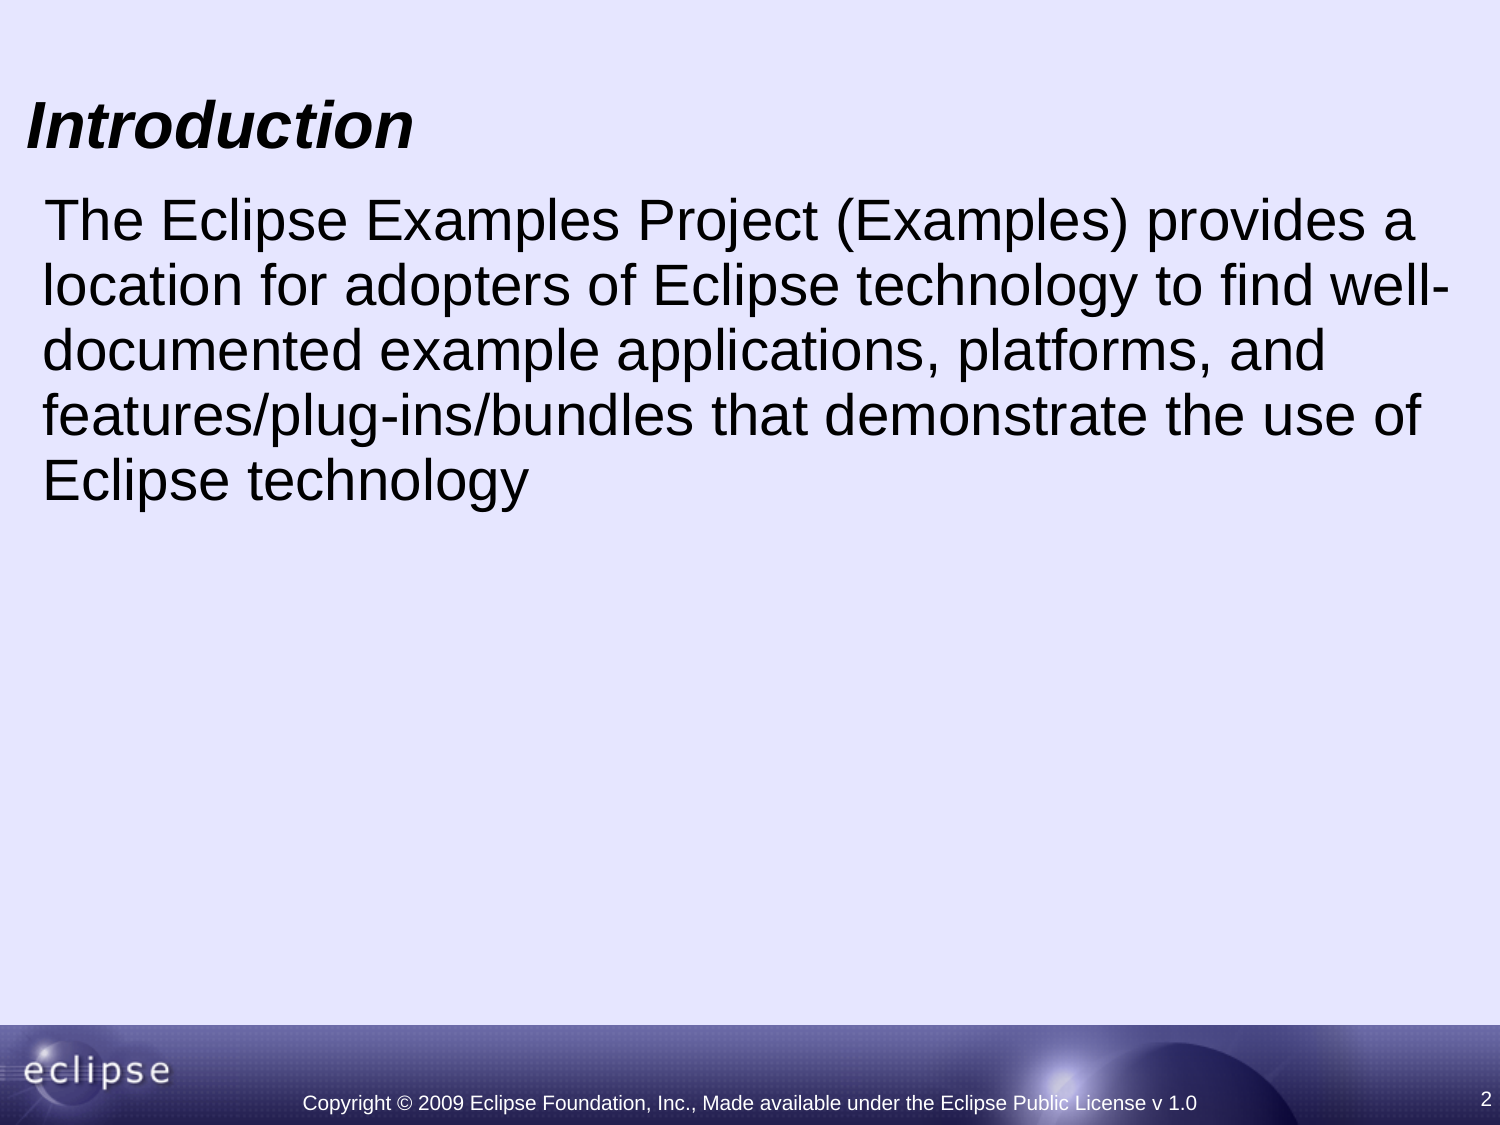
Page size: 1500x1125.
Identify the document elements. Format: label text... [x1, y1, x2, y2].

title Introduction [26, 77, 1474, 179]
picture [0, 1025, 1500, 1125]
list The Eclipse Examples Project (Examples) provides a location for adopters of Eclipse technology to find well-documented example applications, platforms, and features/plug-ins/bundles that demonstrate the use of Eclipse technology [37, 187, 1463, 1006]
